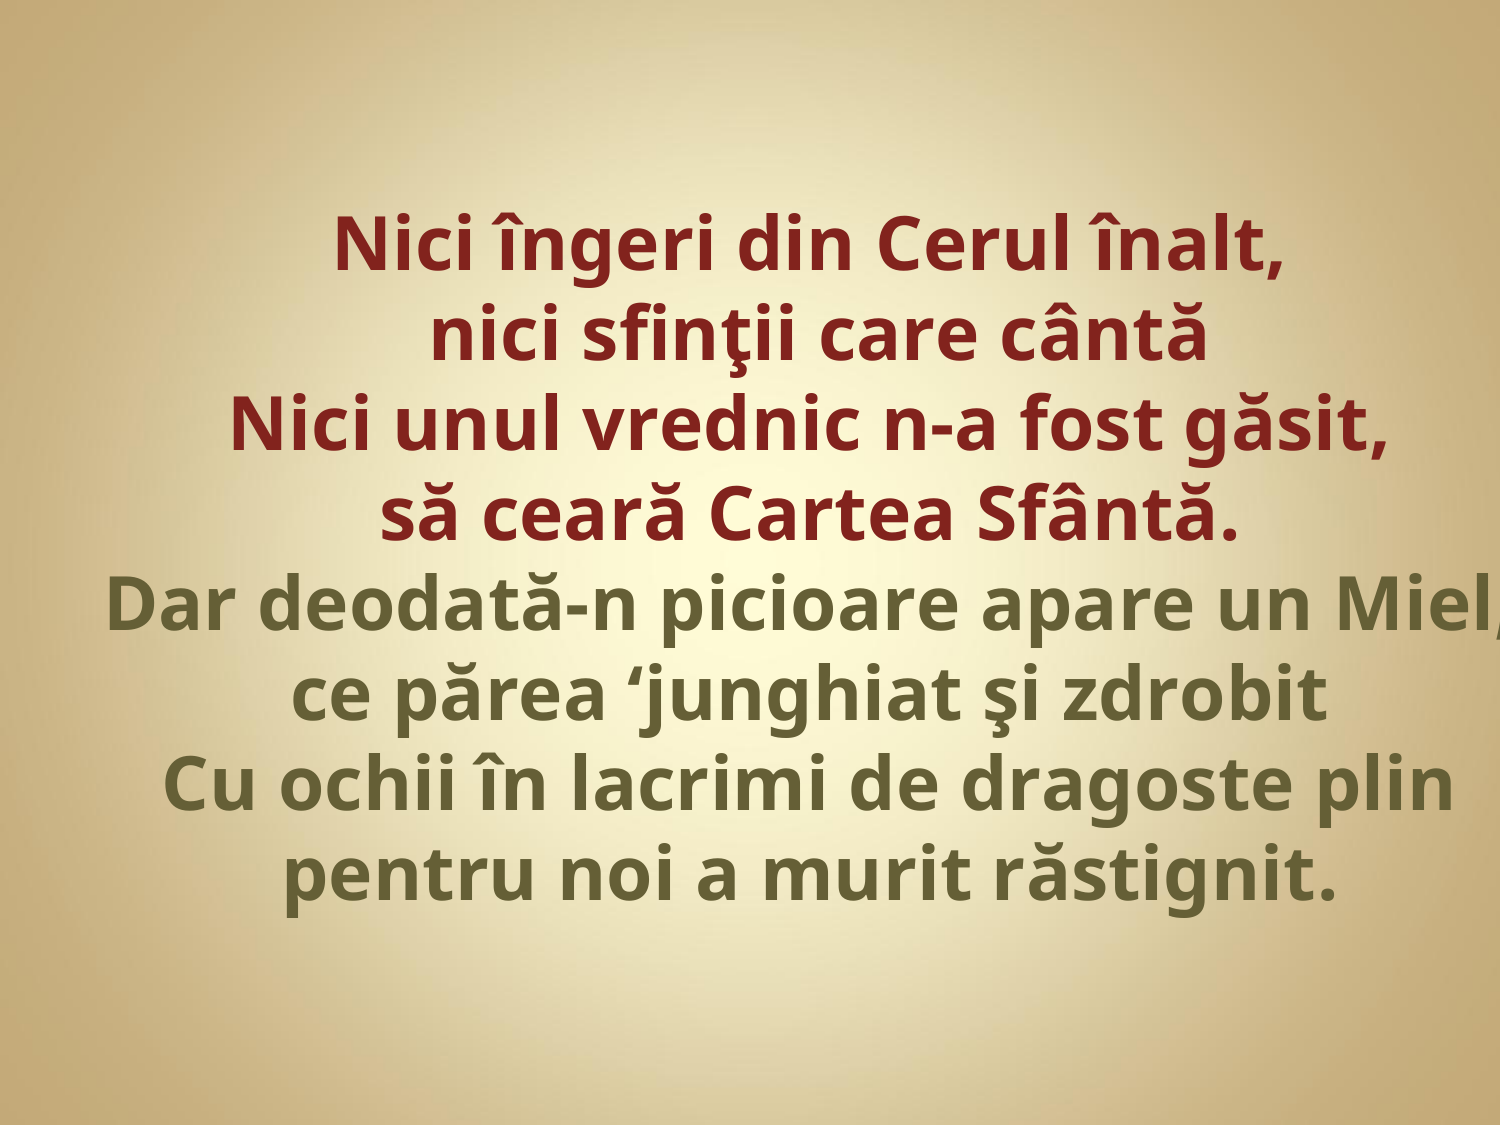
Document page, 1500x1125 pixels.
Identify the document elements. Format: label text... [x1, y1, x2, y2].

picture [0, 0, 1500, 1125]
text_box Nici îngeri din Cerul înalt, nici sfinţii care cântă Nici unul vrednic n-a fost găsit, să ceară Cartea Sfântă. Dar deodată-n picioare apare un Miel, ce părea ‘junghiat şi zdrobit Cu ochii în lacrimi de dragoste plin pentru noi a murit răstignit. [95, 187, 1500, 923]
